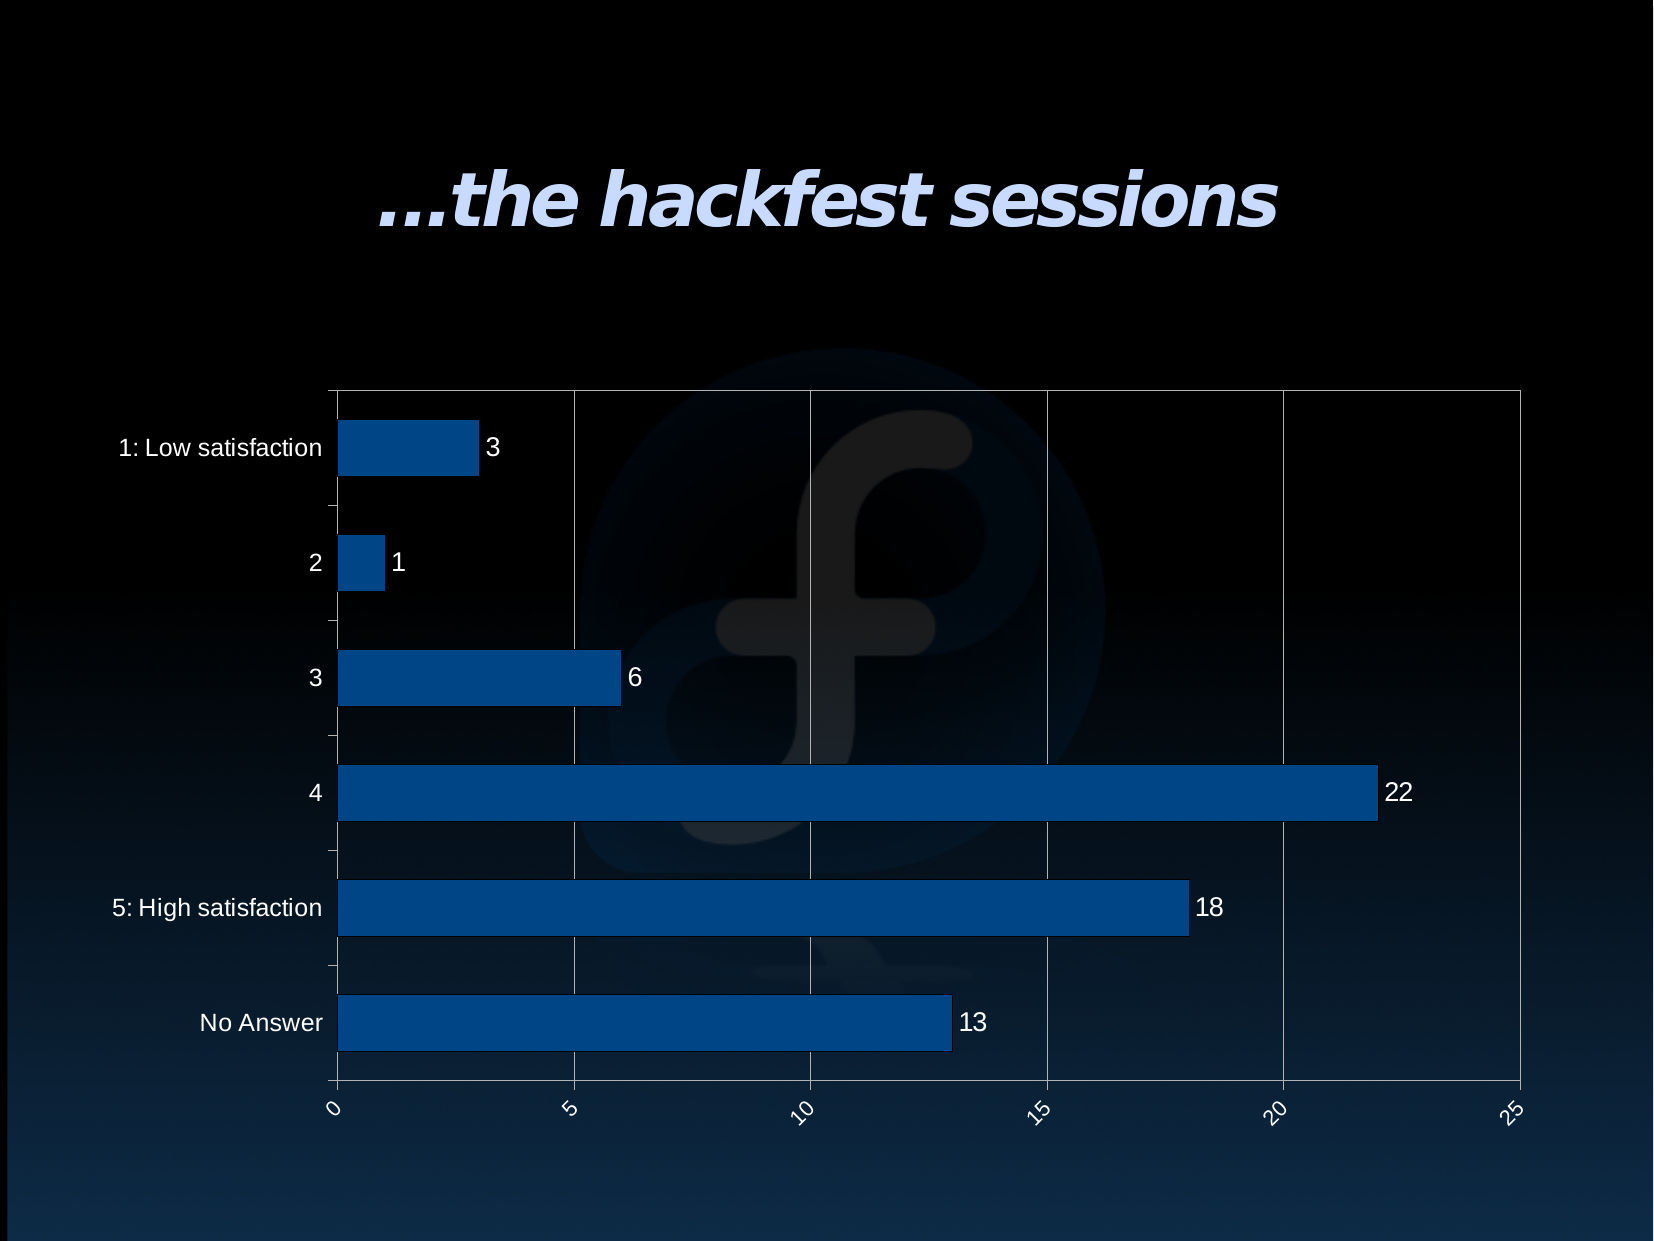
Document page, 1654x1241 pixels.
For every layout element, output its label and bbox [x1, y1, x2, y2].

chart [337, 419, 480, 477]
chart [337, 534, 386, 553]
picture [7, 6, 1654, 1241]
